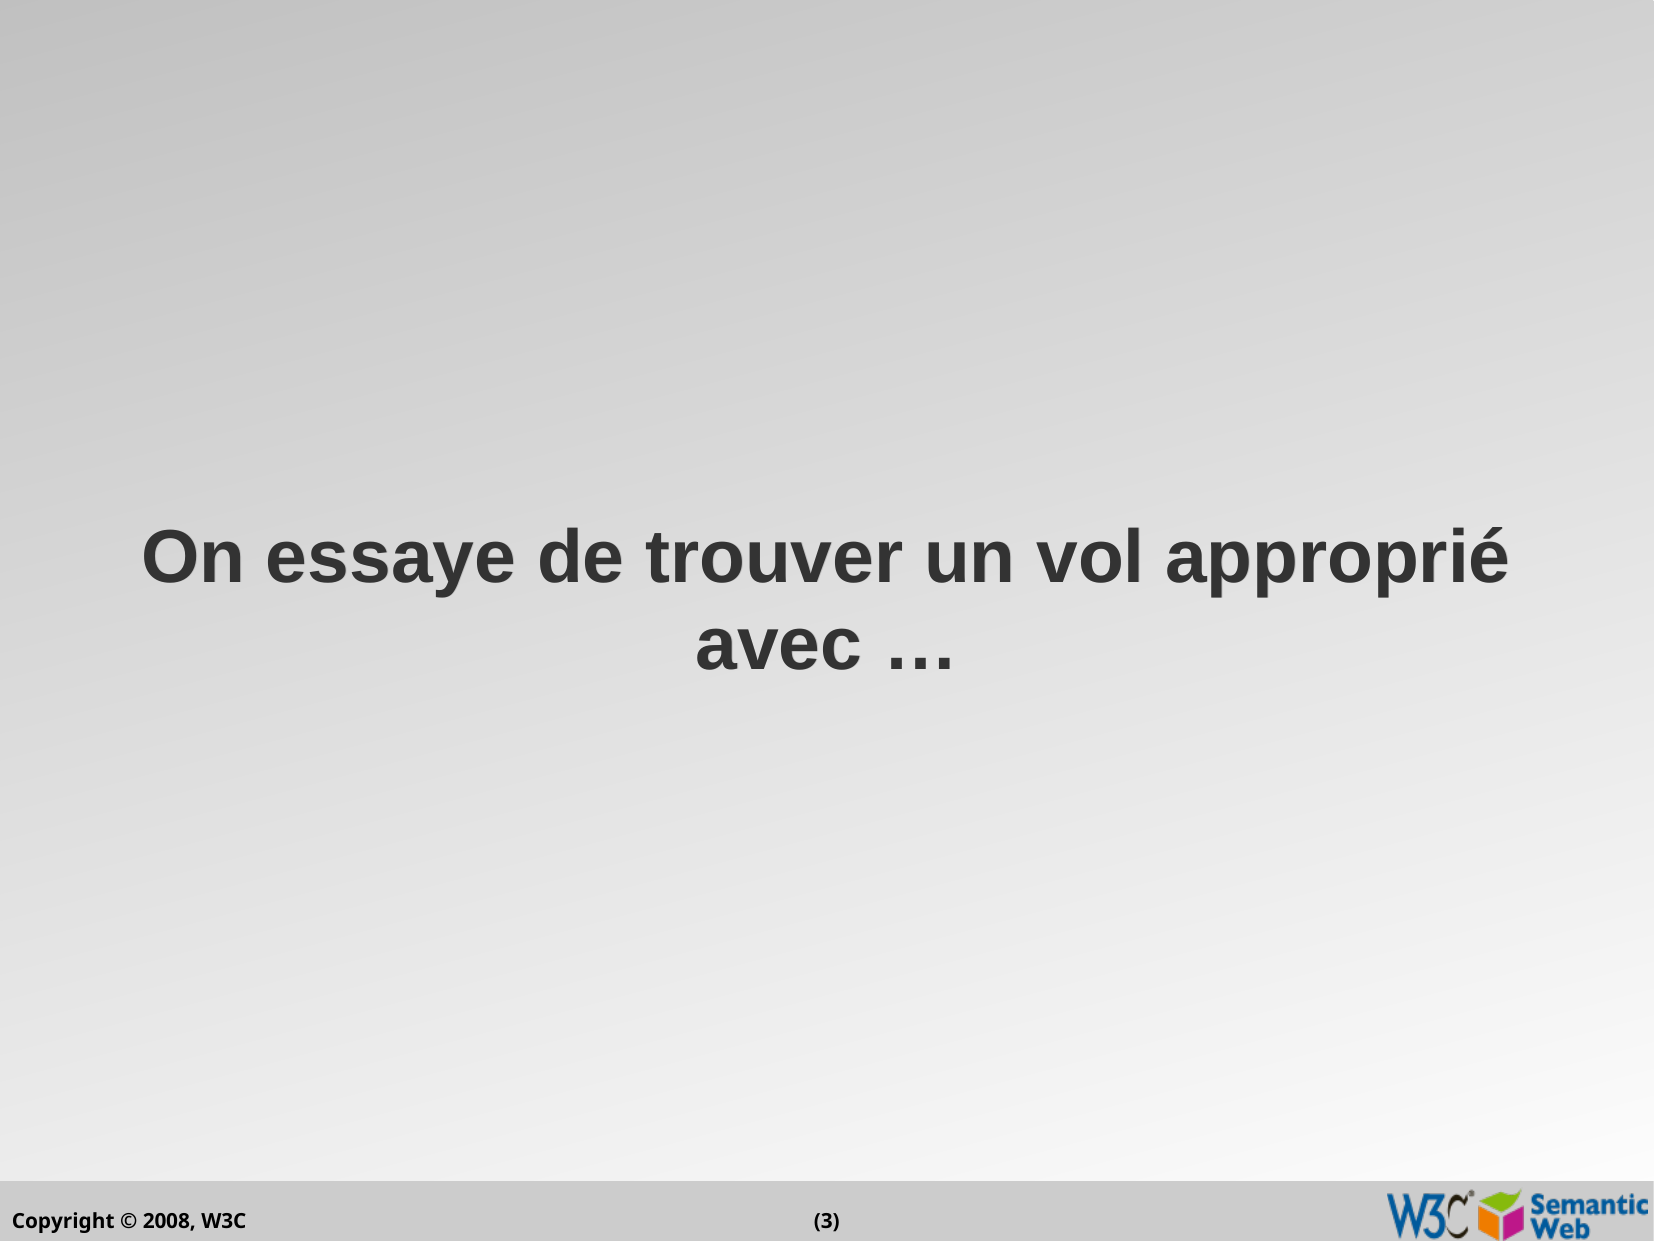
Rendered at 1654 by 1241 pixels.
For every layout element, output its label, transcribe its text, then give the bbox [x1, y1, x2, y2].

title On essaye de trouver un vol approprié avec … [59, 512, 1595, 684]
picture [1387, 1187, 1648, 1241]
